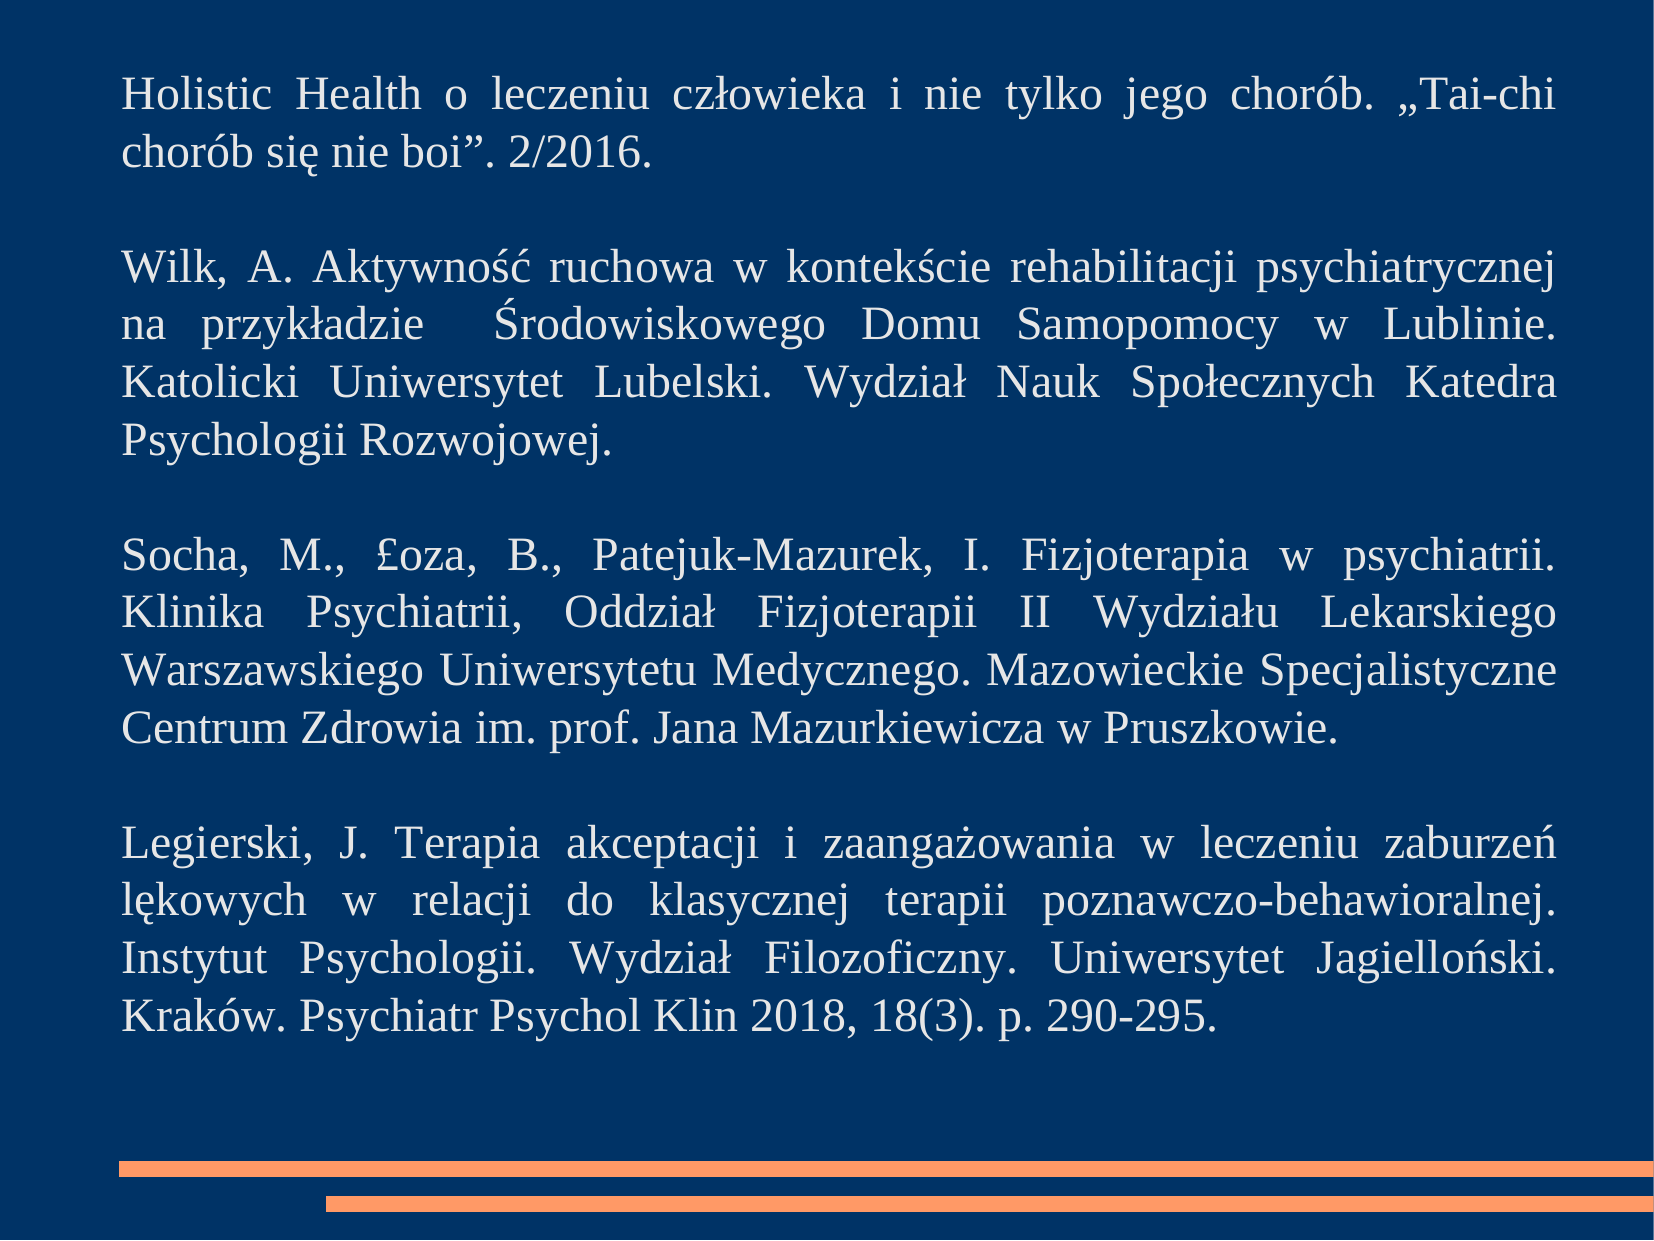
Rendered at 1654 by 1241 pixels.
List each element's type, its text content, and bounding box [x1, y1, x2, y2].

list Holistic Health o leczeniu człowieka i nie tylko jego chorób. „Tai-chi chorób się nie boi”. 2/2016. Wilk, A. Aktywność ruchowa w kontekście rehabilitacji psychiatrycznej na przykładzie Środowiskowego Domu Samopomocy w Lublinie. Katolicki Uniwersytet Lubelski. Wydział Nauk Społecznych Katedra Psychologii Rozwojowej. Socha, M., £oza, B., Patejuk-Mazurek, I. Fizjoterapia w psychiatrii. Klinika Psychiatrii, Oddział Fizjoterapii II Wydziału Lekarskiego Warszawskiego Uniwersytetu Medycznego. Mazowieckie Specjalistyczne Centrum Zdrowia im. prof. Jana Mazurkiewicza w Pruszkowie. Legierski, J. Terapia akceptacji i zaangażowania w leczeniu zaburzeń lękowych w relacji do klasycznej terapii poznawczo-behawioralnej. Instytut Psychologii. Wydział Filozoficzny. Uniwersytet Jagielloński. Kraków. Psychiatr Psychol Klin 2018, 18(3). p. 290-295. [121, 61, 1561, 1075]
